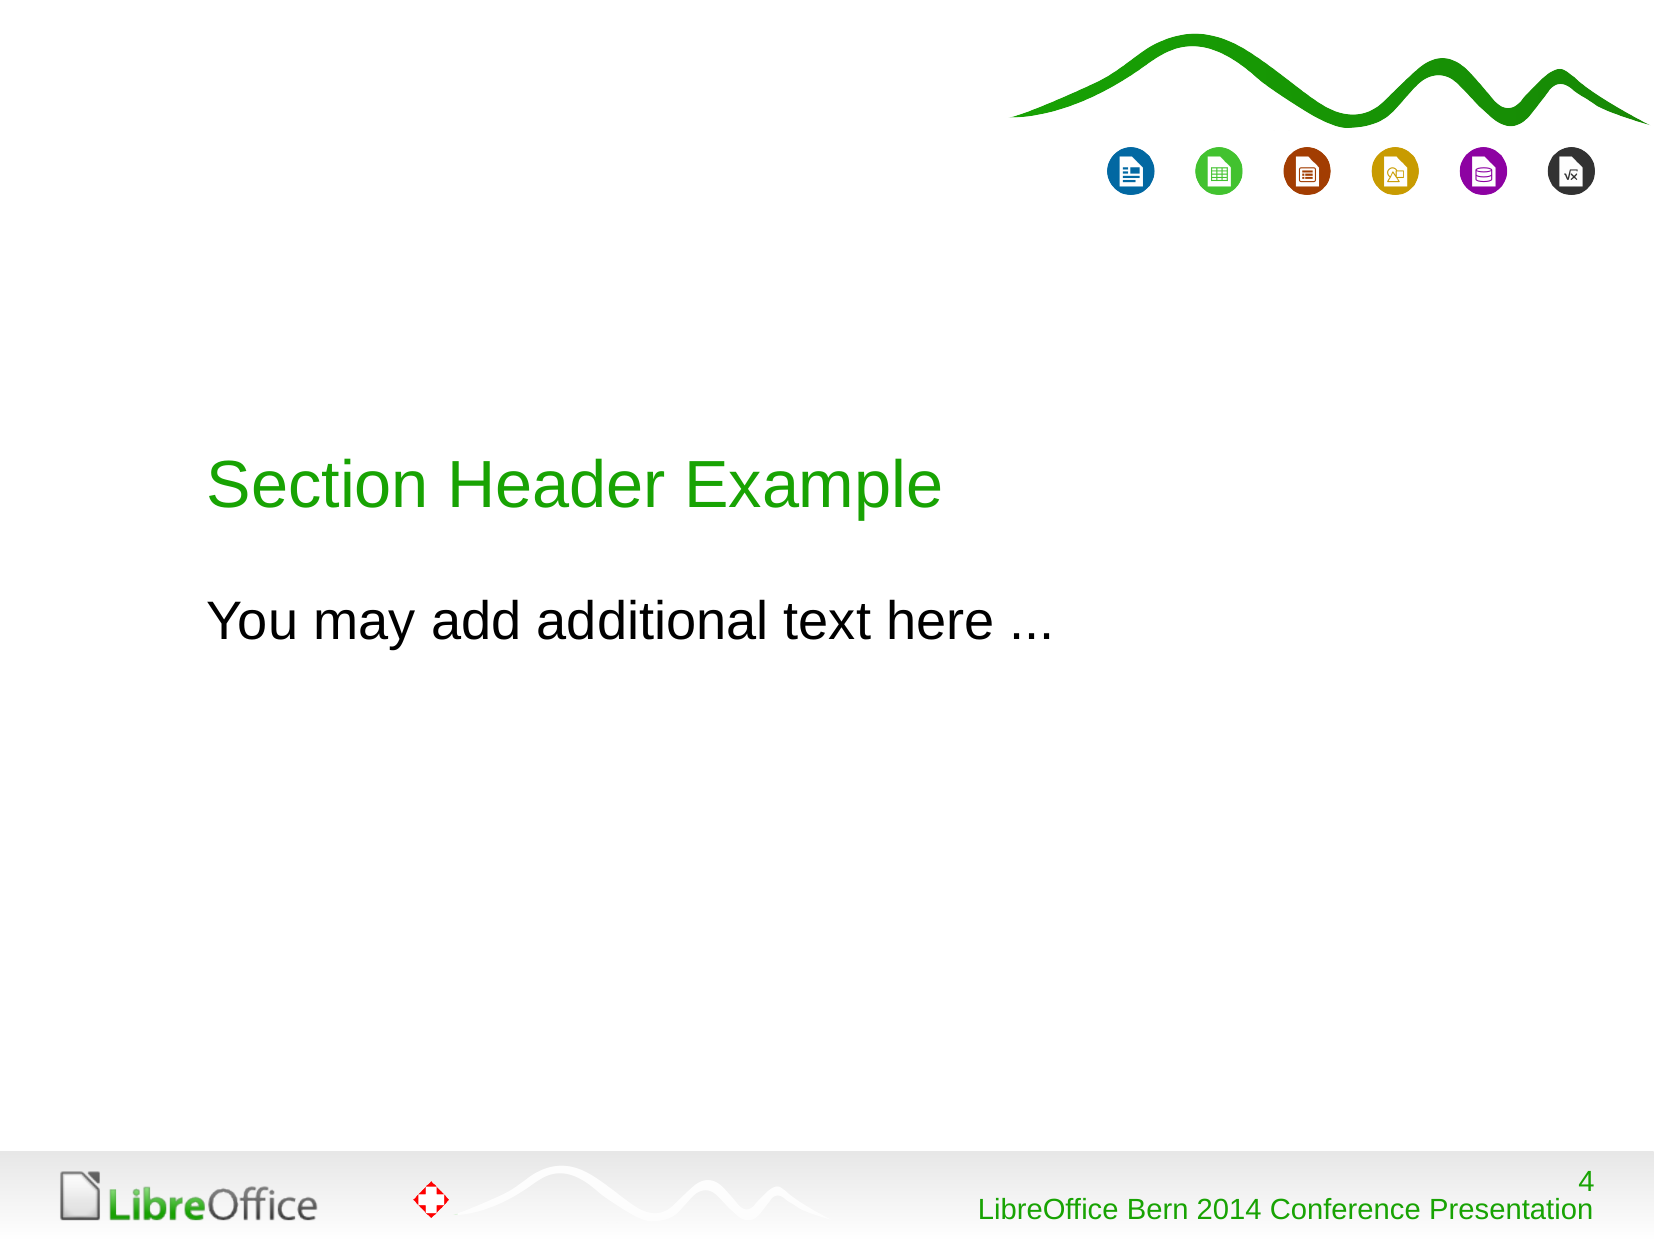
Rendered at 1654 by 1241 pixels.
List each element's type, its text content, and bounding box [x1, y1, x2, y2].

picture [41, 1152, 206, 1240]
title Section Header Example [206, 395, 1477, 573]
subtitle You may add additional text here ... [206, 590, 1477, 1241]
picture [1107, 147, 1595, 195]
picture [1003, 29, 1654, 131]
